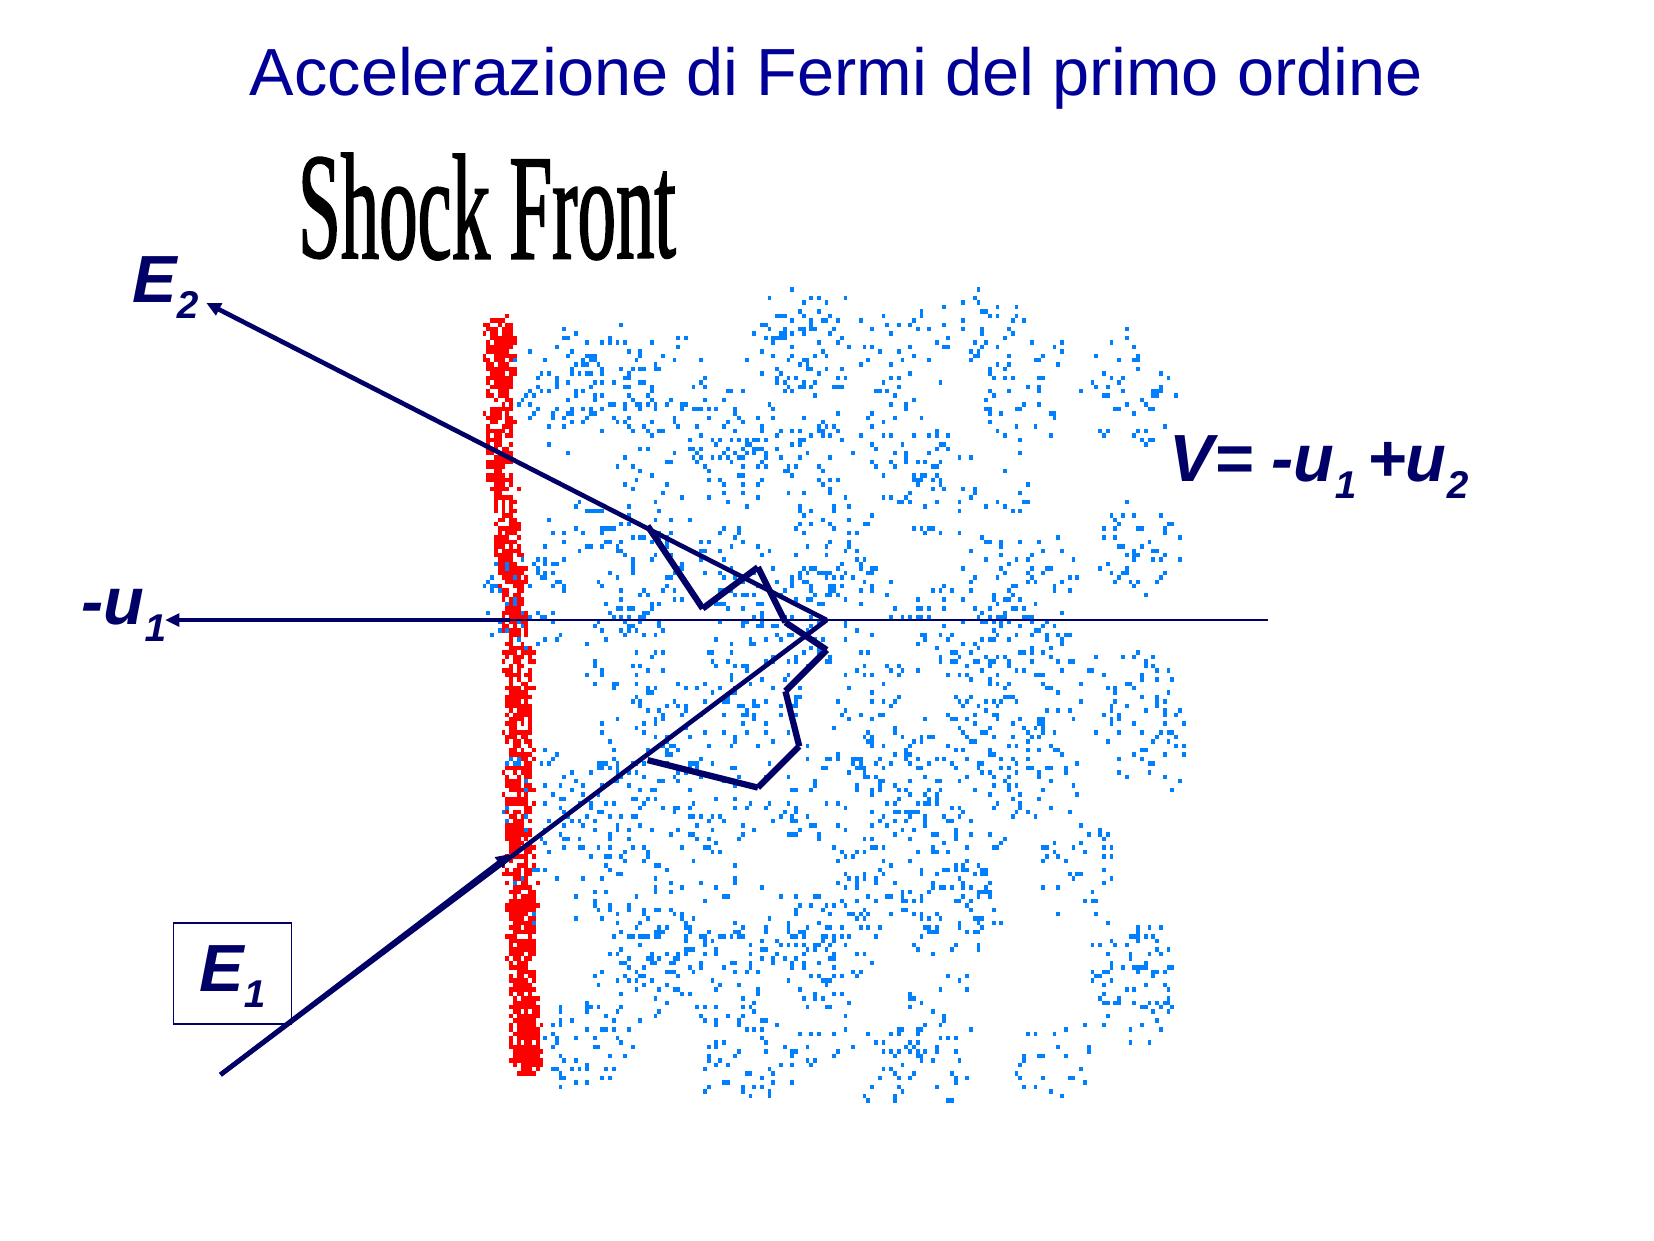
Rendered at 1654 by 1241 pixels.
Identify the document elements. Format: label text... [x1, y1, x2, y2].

chart [791, 621, 820, 631]
text_box Shock Front [580, 187, 614, 261]
chart [468, 621, 800, 882]
text_box Shock Front [382, 187, 415, 261]
text_box V= -u1 +u2 [1094, 413, 1544, 515]
text_box Shock Front [511, 159, 550, 259]
text_box E2 [106, 234, 225, 335]
chart [650, 640, 821, 783]
text_box Shock Front [453, 153, 491, 259]
chart [468, 261, 1186, 619]
chart [468, 621, 1186, 1103]
text_box Shock Front [420, 187, 450, 261]
text_box Shock Front [617, 186, 654, 259]
text_box Shock Front [341, 152, 379, 259]
text_box Shock Front [655, 171, 676, 259]
chart [661, 539, 737, 603]
chart [778, 599, 817, 619]
chart [468, 440, 779, 619]
text_box E1 [173, 923, 292, 1025]
chart [751, 573, 761, 583]
text_box Shock Front [553, 187, 577, 259]
text_box -u1 [51, 556, 197, 658]
text_box Accelerazione di Fermi del primo ordine [77, 27, 1614, 118]
text_box Shock Front [303, 157, 337, 259]
